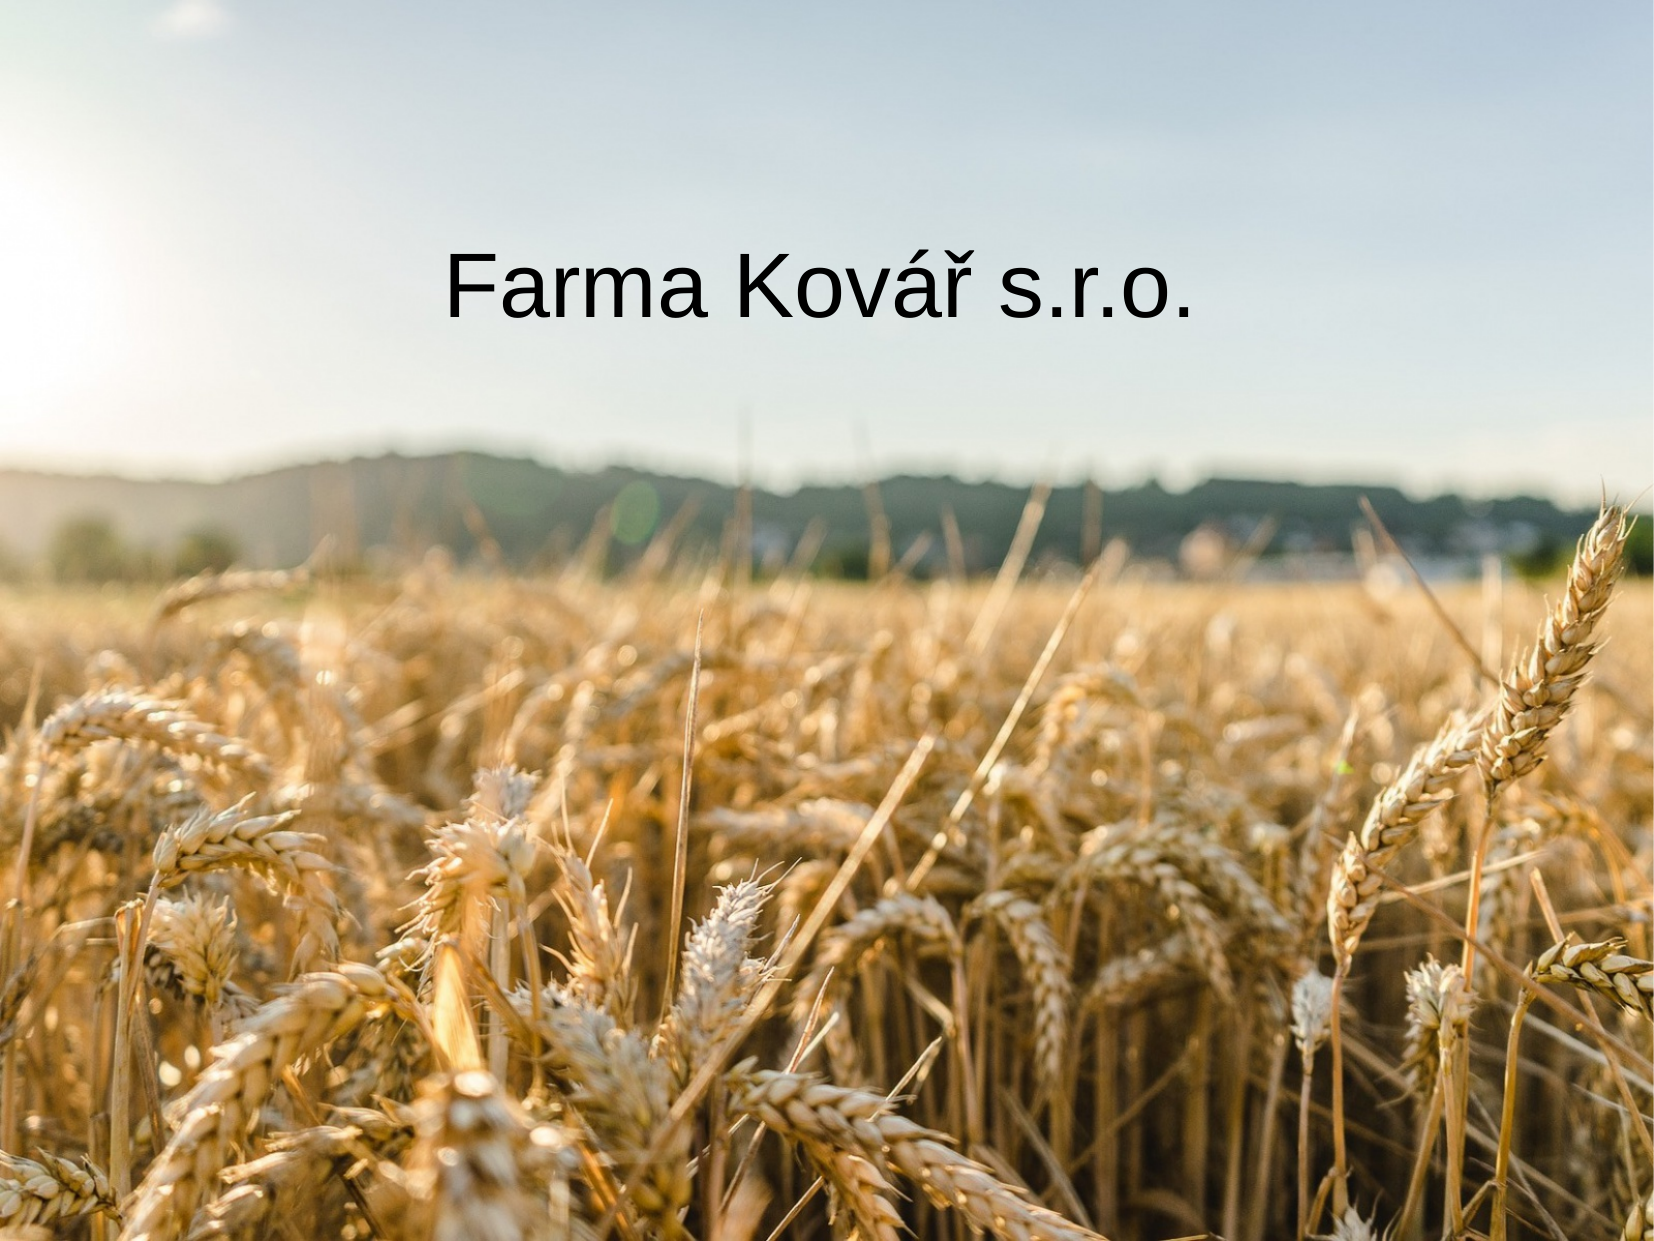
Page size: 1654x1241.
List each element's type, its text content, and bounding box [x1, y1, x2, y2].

picture [0, 0, 1654, 1241]
title Farma Kovář s.r.o. [76, 176, 1565, 384]
